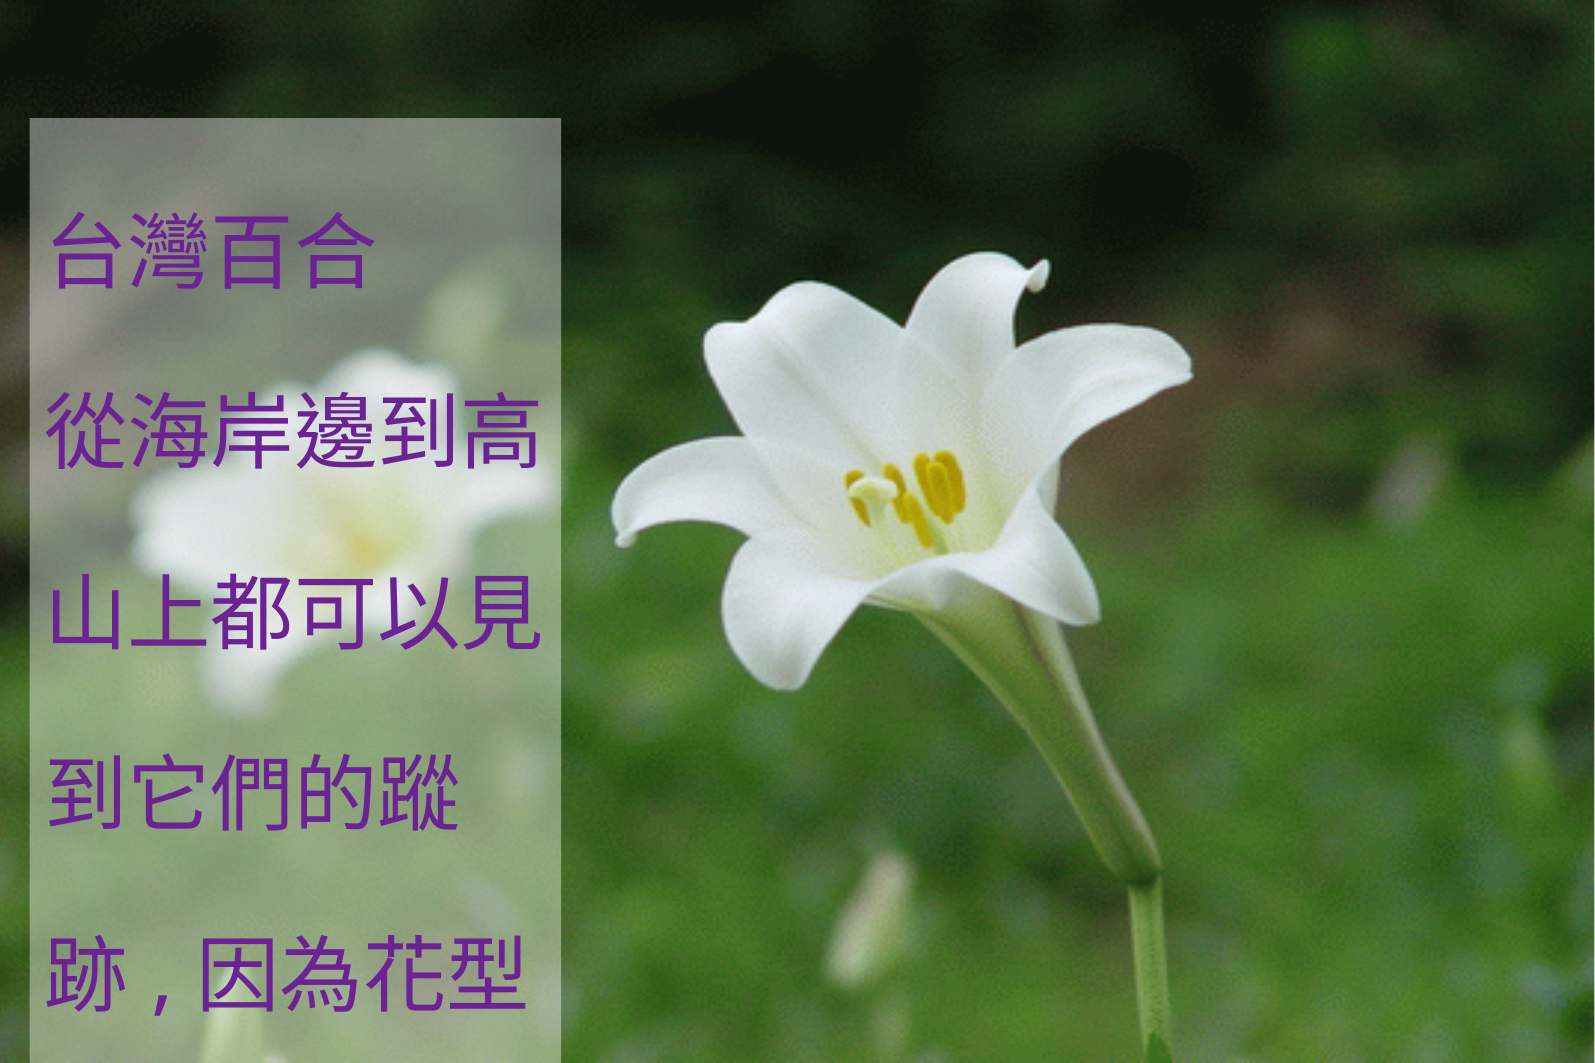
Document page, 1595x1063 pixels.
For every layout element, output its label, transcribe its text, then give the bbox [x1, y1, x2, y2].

picture [0, 0, 1595, 1063]
text_box 台灣百合 從海岸邊到高山上都可以見到它們的蹤跡,因為花型美好且芳香典雅。 [29, 118, 562, 968]
